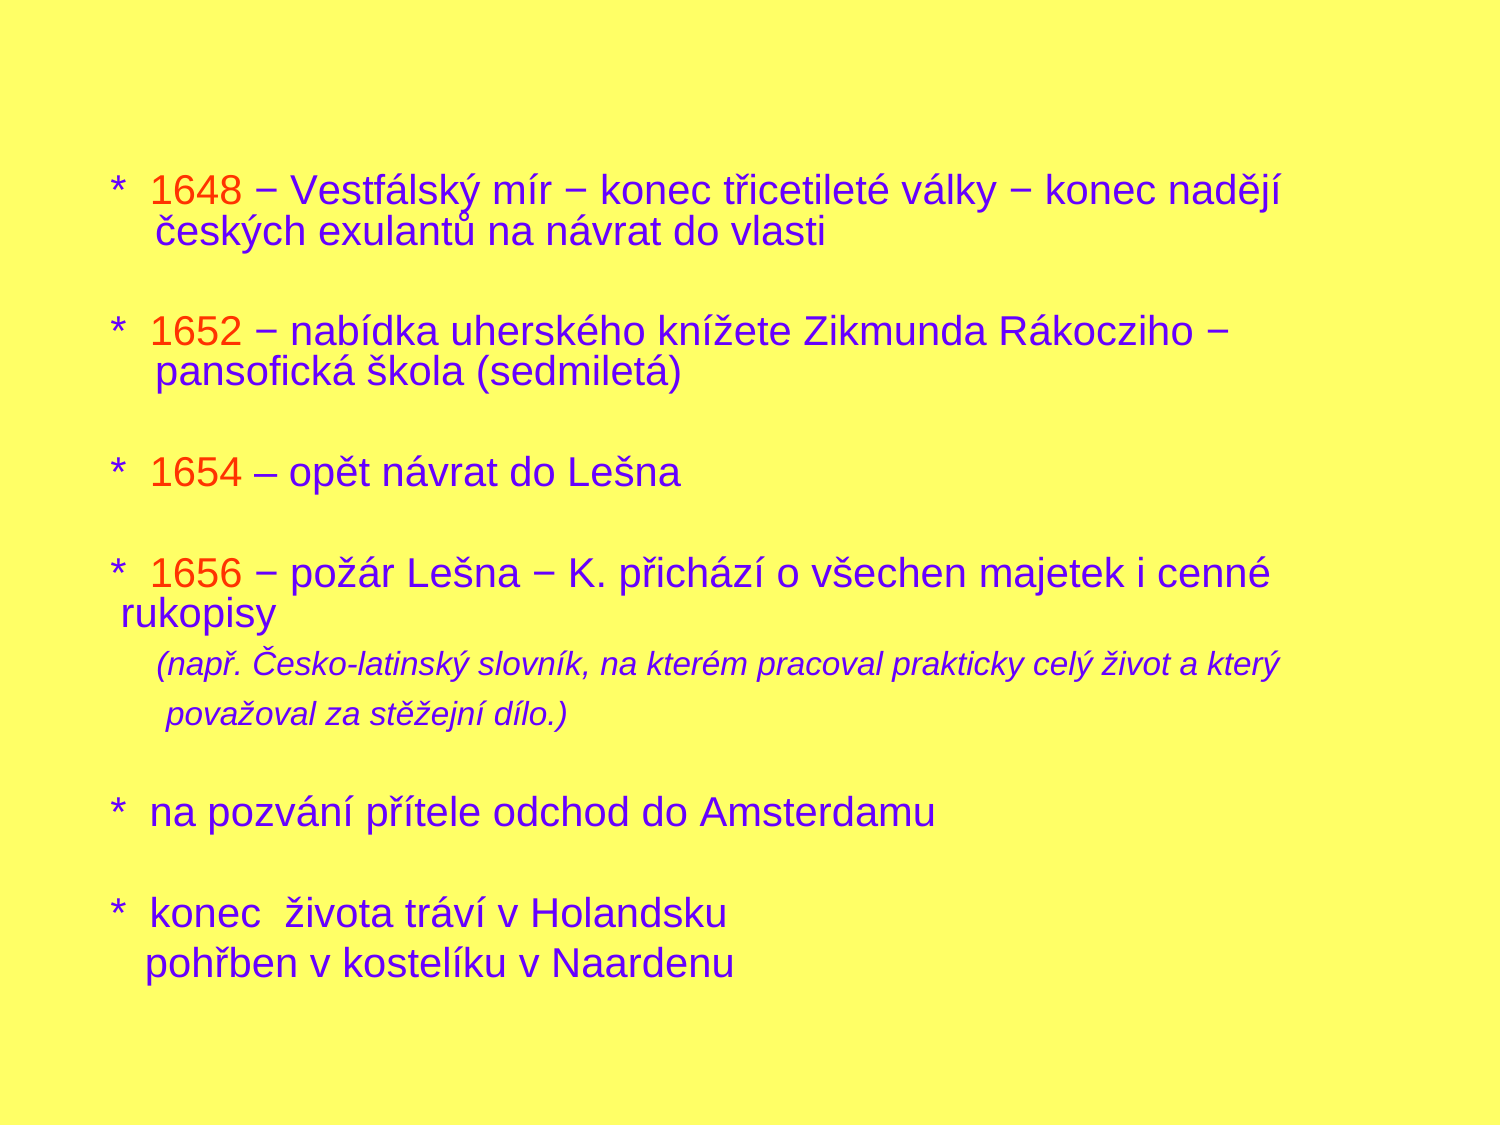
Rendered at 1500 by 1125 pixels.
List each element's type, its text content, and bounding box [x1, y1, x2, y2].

list * 1648 − Vestfálský mír − konec třicetileté války − konec nadějí českých exulantů na návrat do vlasti * 1652 − nabídka uherského knížete Zikmunda Rákocziho − pansofická škola (sedmiletá) * 1654 – opět návrat do Lešna * 1656 − požár Lešna − K. přichází o všechen majetek i cenné rukopisy (např. Česko-latinský slovník, na kterém pracoval prakticky celý život a který považoval za stěžejní dílo.) * na pozvání přítele odchod do Amsterdamu * konec života tráví v Holandsku pohřben v kostelíku v Naardenu [49, 54, 1451, 1001]
